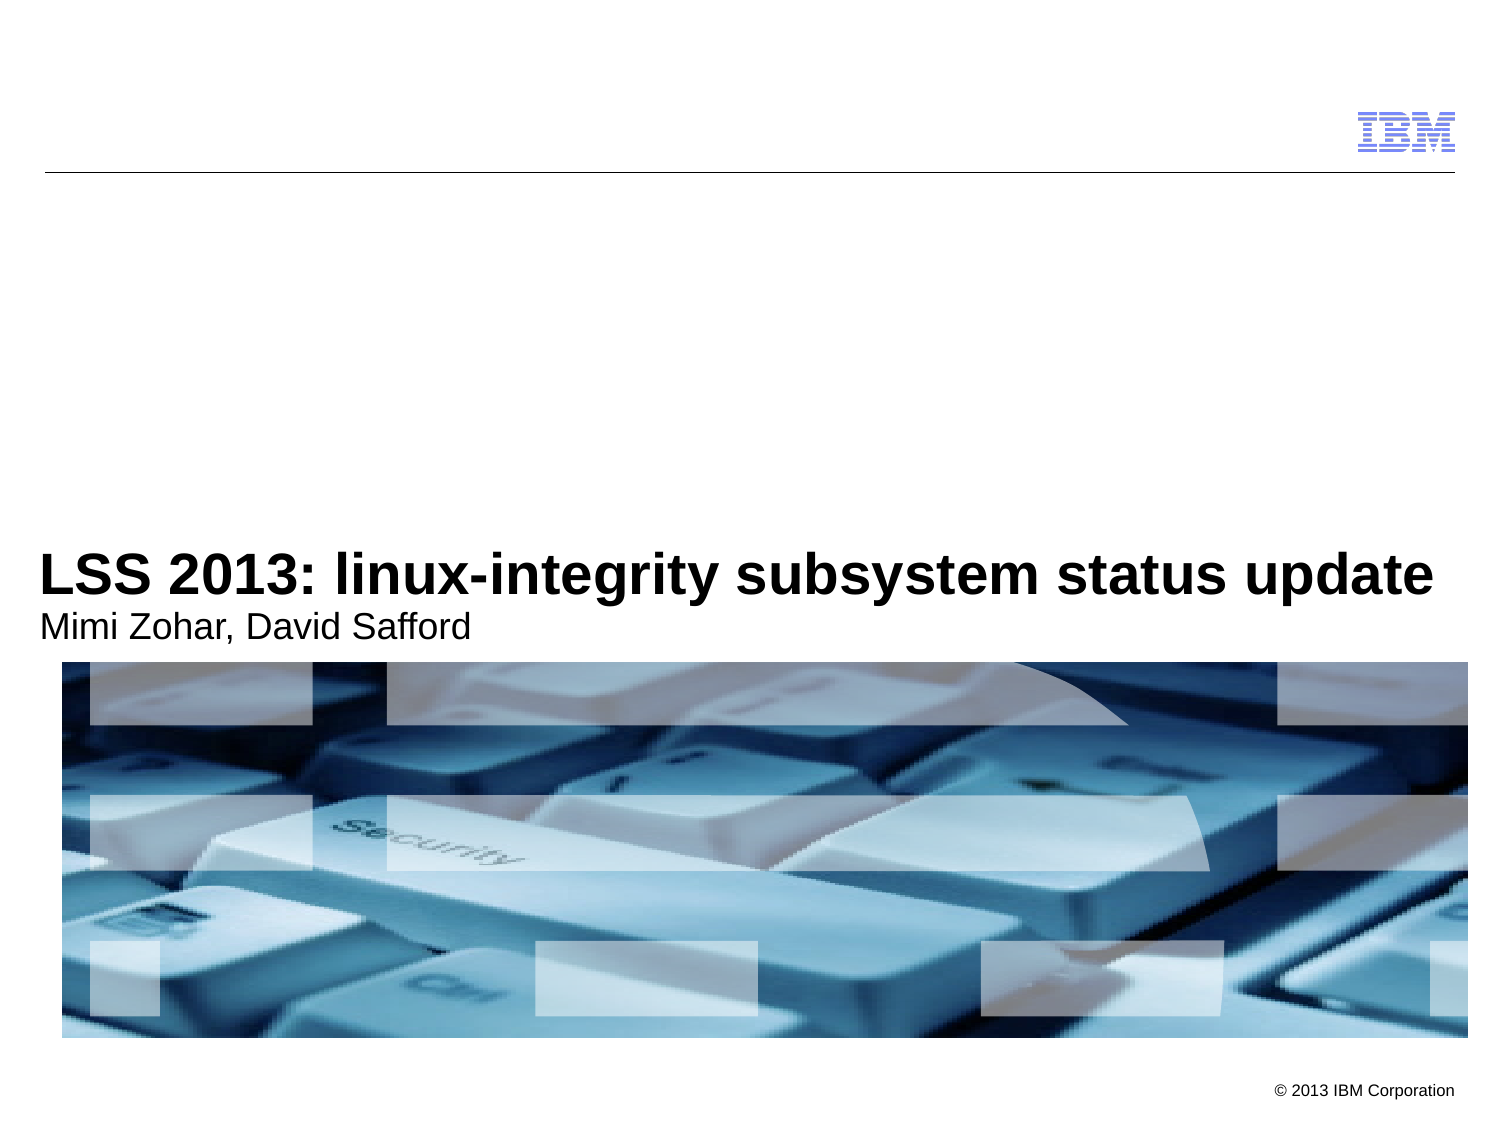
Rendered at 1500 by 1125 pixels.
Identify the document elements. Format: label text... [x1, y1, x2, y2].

picture [62, 662, 1468, 1038]
picture [1358, 112, 1455, 152]
title LSS 2013: linux-integrity subsystem status update Mimi Zohar, David Safford [24, 324, 1457, 655]
